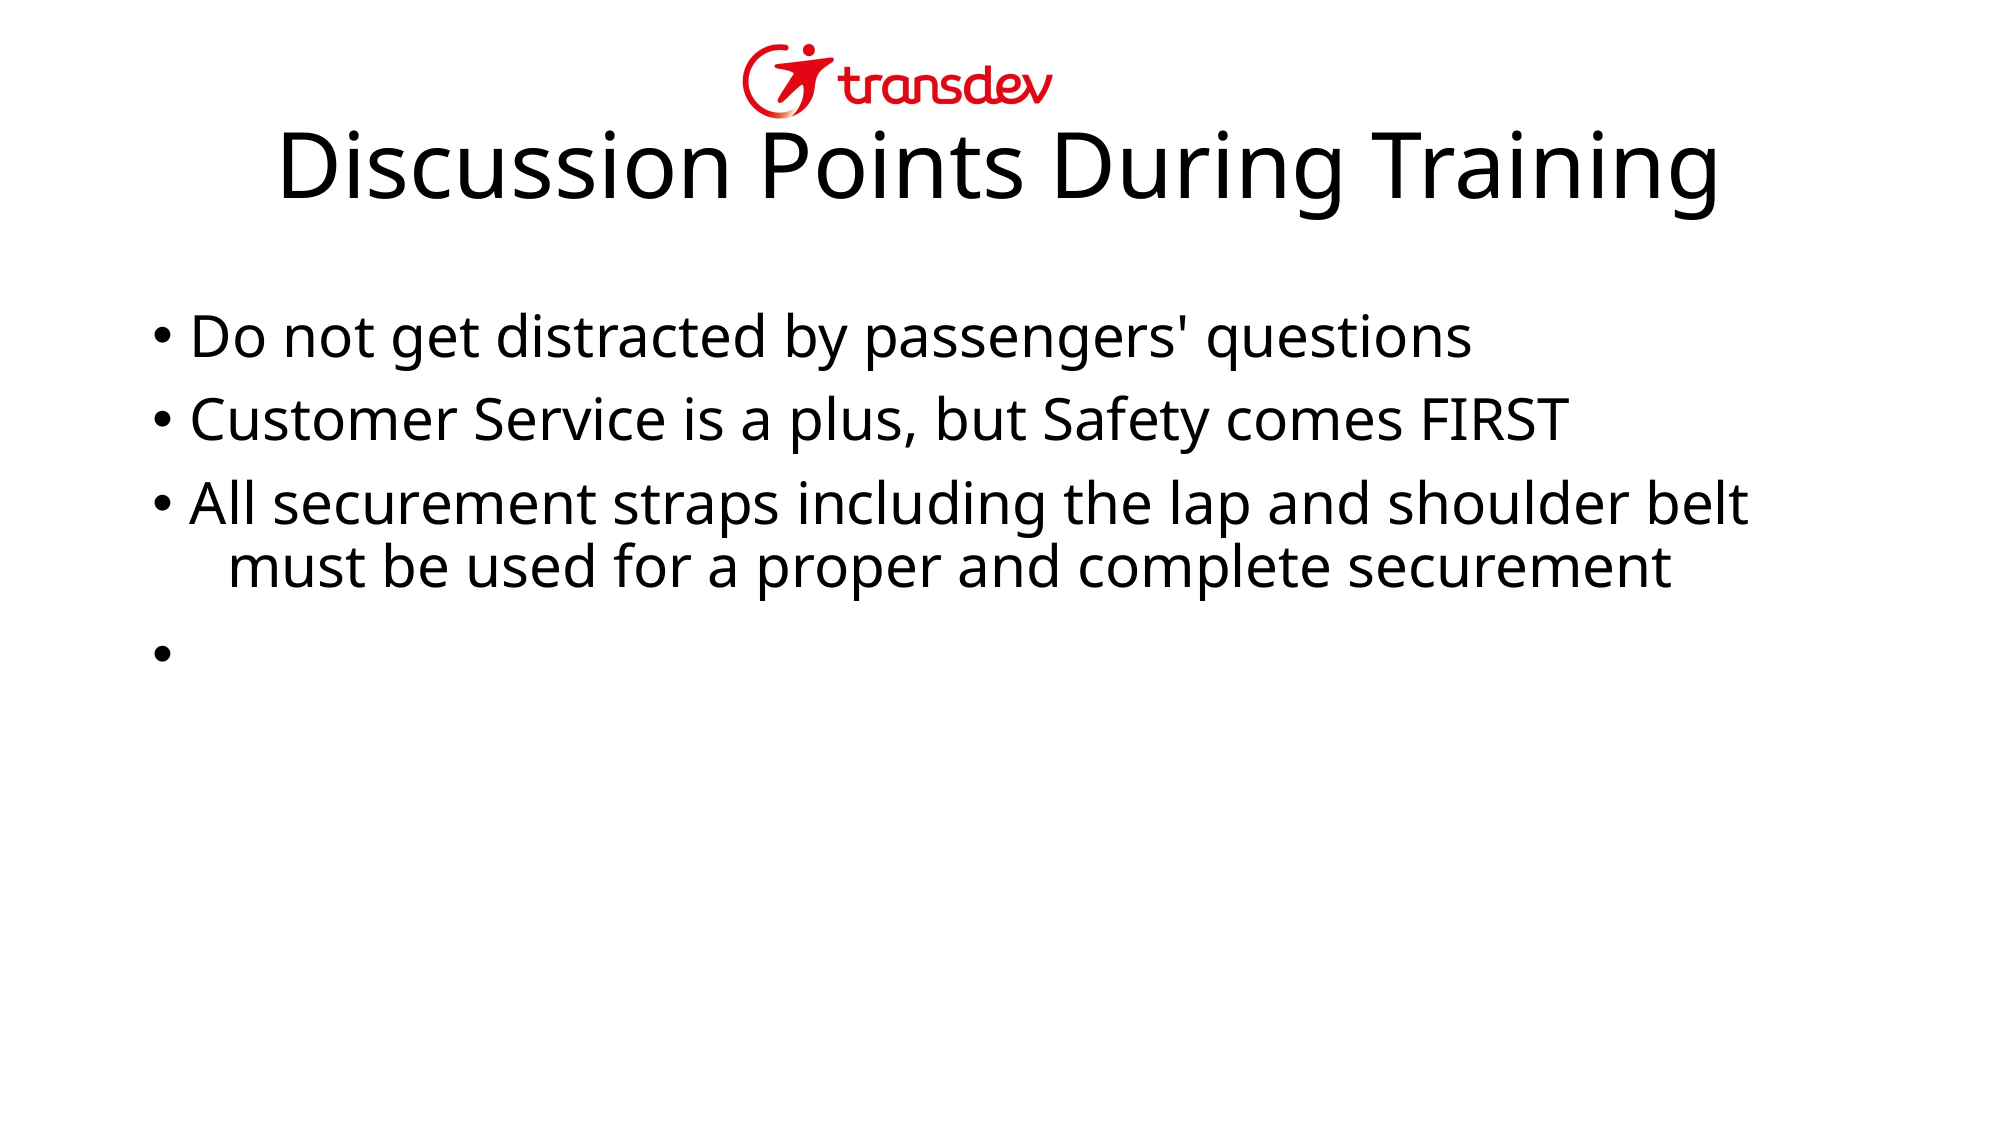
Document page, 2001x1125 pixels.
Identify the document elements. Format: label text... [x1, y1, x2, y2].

title Discussion Points During Training [137, 59, 1863, 278]
list Do not get distracted by passengers' questions Customer Service is a plus, but Safety comes FIRST All securement straps including the lap and shoulder belt must be used for a proper and complete securement [137, 299, 1863, 1014]
picture [741, 37, 1057, 129]
